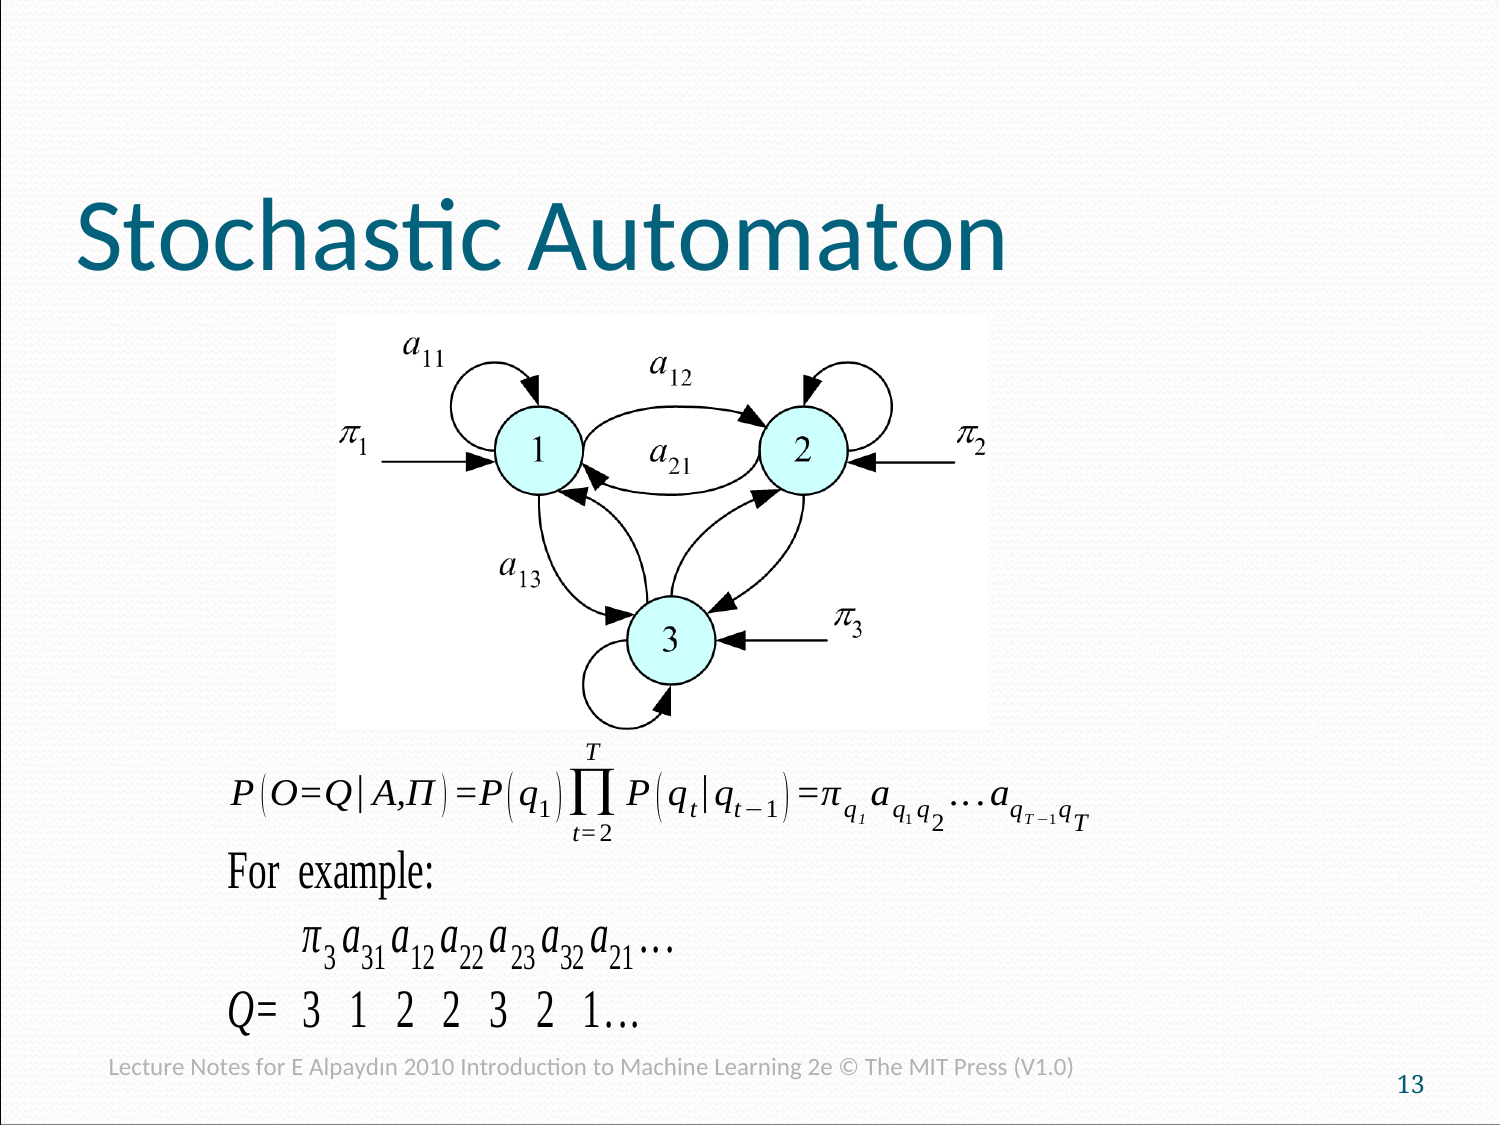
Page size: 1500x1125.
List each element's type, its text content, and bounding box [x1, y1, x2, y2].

text_box Stochastic Automaton [75, 115, 1426, 291]
chart [218, 739, 1105, 1039]
text_box Lecture Notes for E Alpaydın 2010 Introduction to Machine Learning 2e © The MIT Press (V1.0) [93, 1042, 1254, 1103]
text_box <number> [1299, 1042, 1426, 1103]
picture [0, 0, 1500, 1125]
